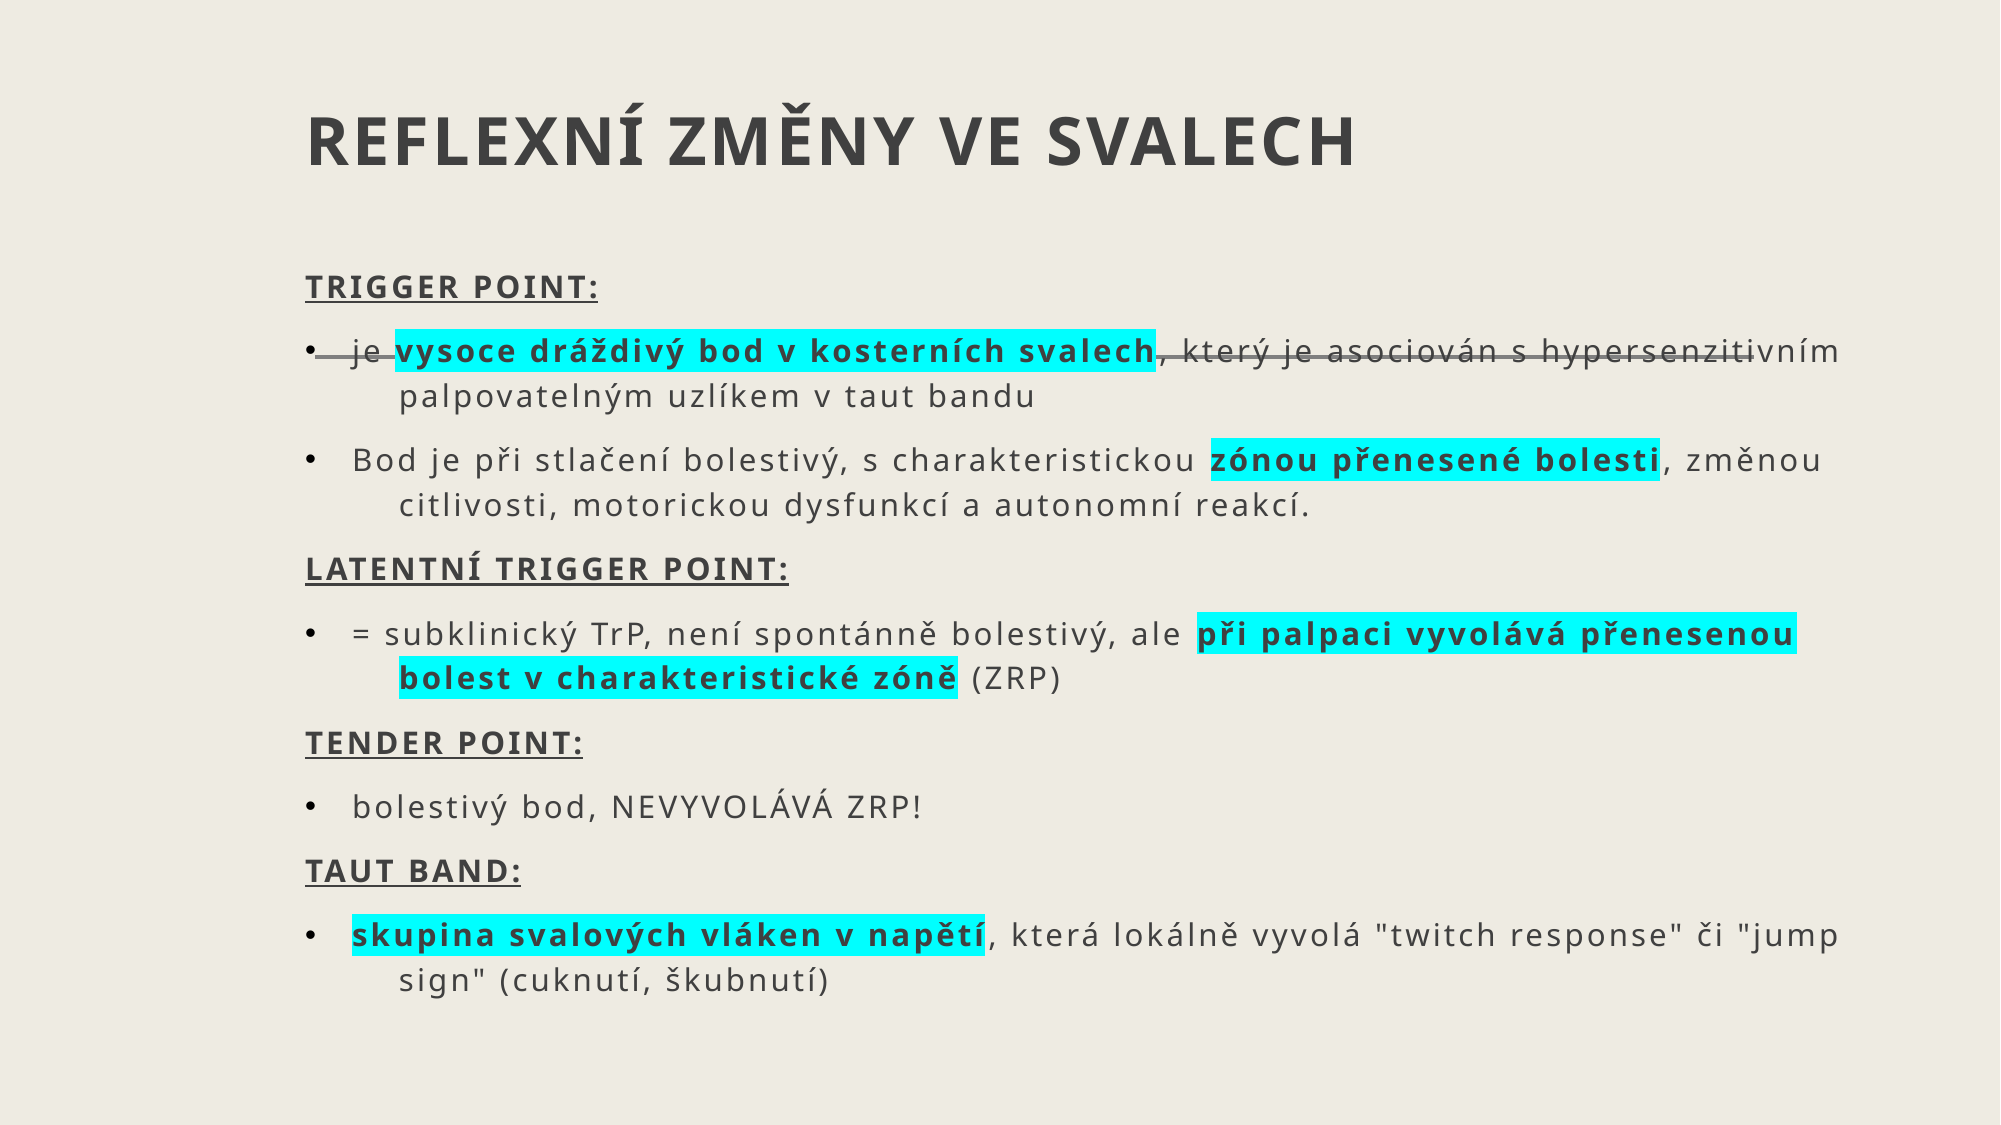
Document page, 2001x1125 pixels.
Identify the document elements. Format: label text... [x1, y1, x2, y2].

title REFLEXNÍ ZMĚNY VE SVALECH [287, 43, 1726, 194]
list TRIGGER POINT: je vysoce dráždivý bod v kosterních svalech, který je asociován s hypersenzitivním palpovatelným uzlíkem v taut bandu Bod je při stlačení bolestivý, s charakteristickou zónou přenesené bolesti, změnou citlivosti, motorickou dysfunkcí a autonomní reakcí. LATENTNÍ TRIGGER POINT: = subklinický TrP, není spontánně bolestivý, ale při palpaci vyvolává přenesenou bolest v charakteristické zóně (ZRP) TENDER POINT: bolestivý bod, NEVYVOLÁVÁ ZRP! TAUT BAND: skupina svalových vláken v napětí, která lokálně vyvolá "twitch response" či "jump sign" (cuknutí, škubnutí) [287, 241, 1939, 1042]
